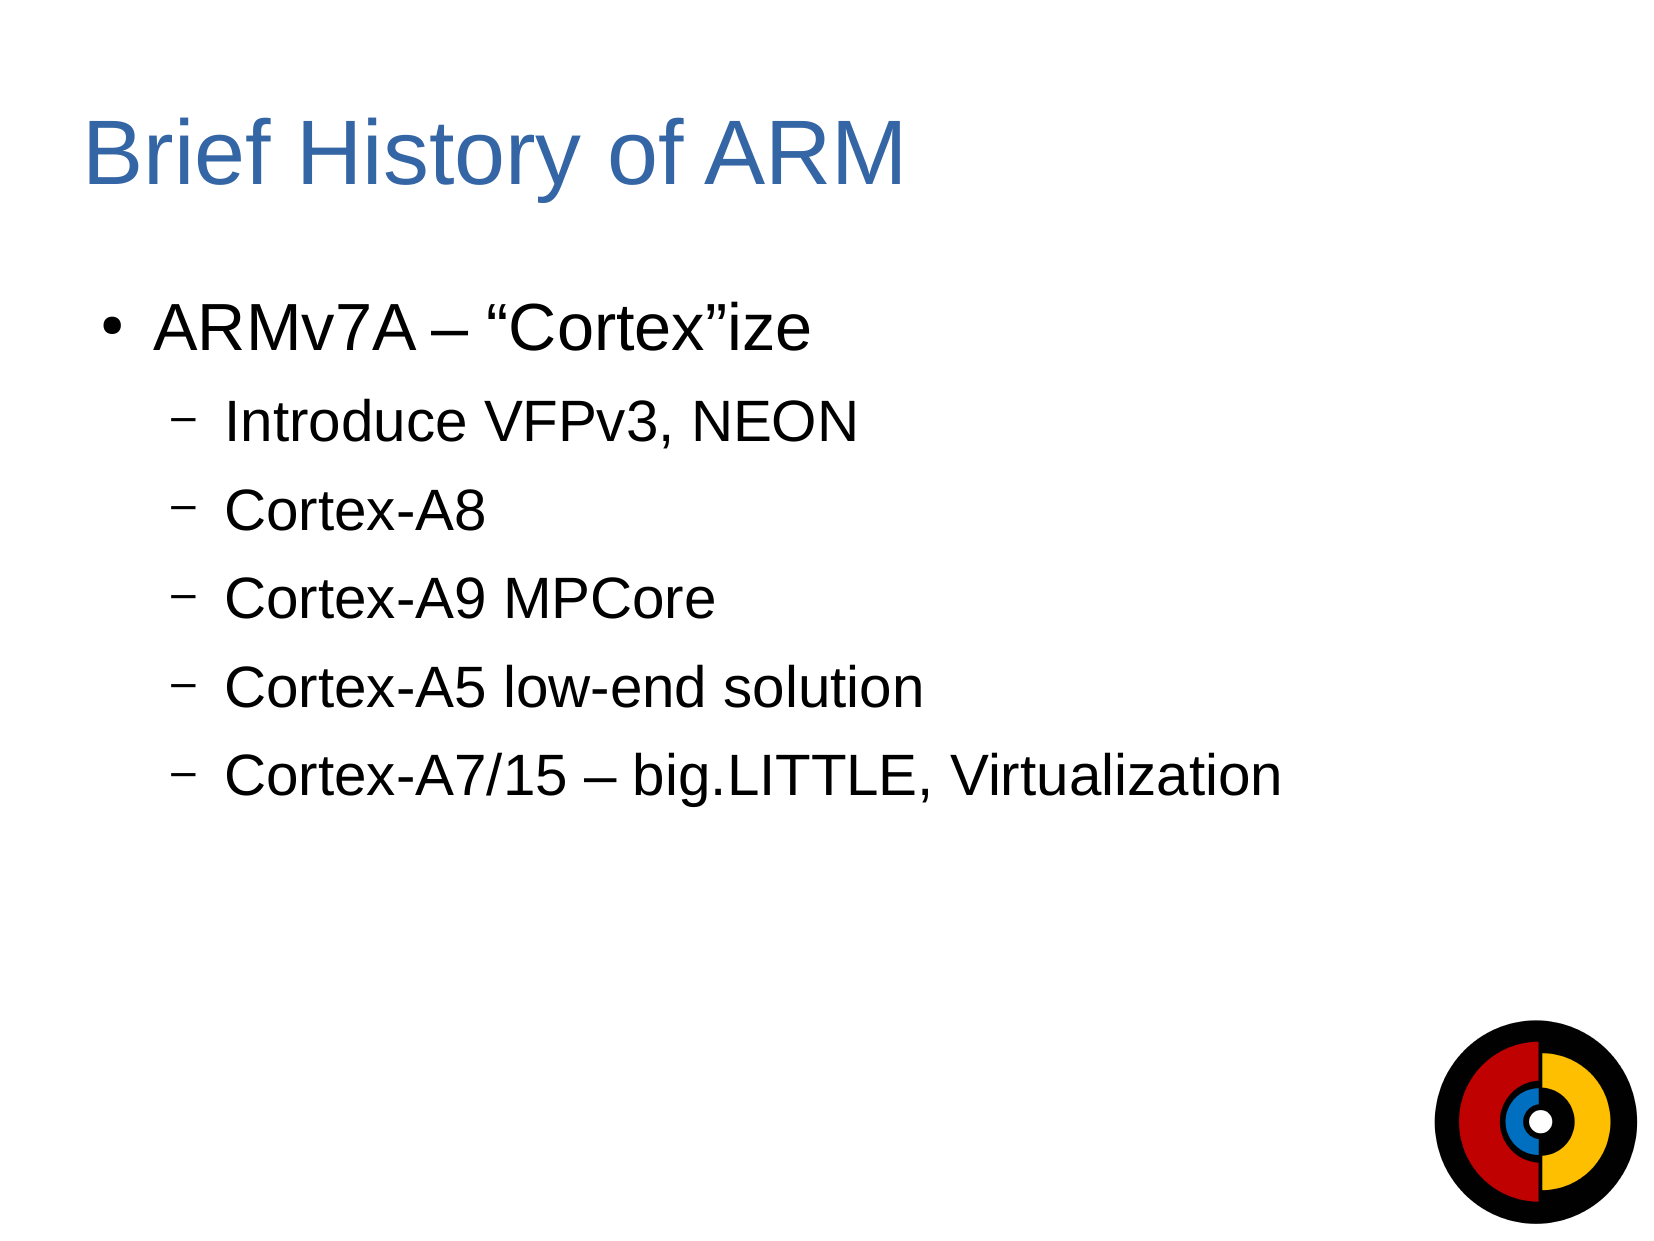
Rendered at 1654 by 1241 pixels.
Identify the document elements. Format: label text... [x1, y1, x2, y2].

picture [1429, 1015, 1642, 1229]
title Brief History of ARM [82, 49, 1571, 257]
list ARMv7A – “Cortex”ize Introduce VFPv3, NEON Cortex-A8 Cortex-A9 MPCore Cortex-A5 low-end solution Cortex-A7/15 – big.LITTLE, Virtualization [82, 290, 1571, 1010]
